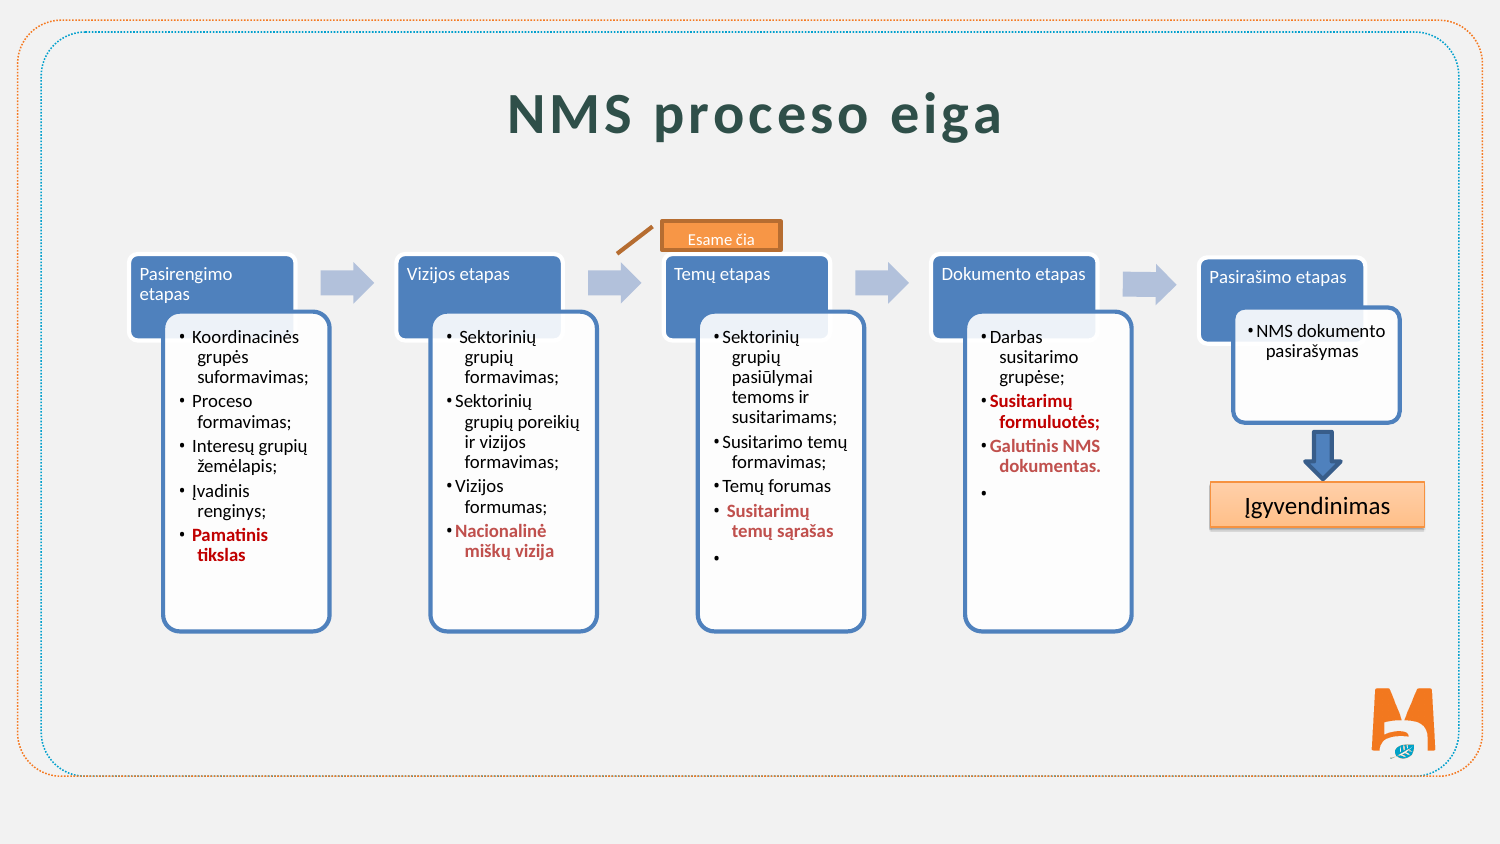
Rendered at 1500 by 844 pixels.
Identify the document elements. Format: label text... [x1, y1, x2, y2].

text_box Esame čia [662, 221, 781, 250]
text_box Vizijos etapas [396, 254, 563, 341]
text_box [1122, 263, 1177, 306]
text_box Temų etapas [663, 254, 831, 341]
text_box [1305, 431, 1341, 480]
text_box NMS proceso eiga [129, 67, 1382, 154]
text_box Koordinacinės grupės suformavimas; Proceso formavimas; Interesų grupių žemėlapis; Įvadinis renginys; Pamatinis tikslas [163, 311, 330, 632]
text_box Dokumento etapas [931, 254, 1098, 341]
text_box NMS dokumento pasirašymas [1233, 307, 1400, 423]
text_box [320, 262, 375, 304]
text_box Sektorinių grupių pasiūlymai temoms ir susitarimams; Susitarimo temų formavimas; Temų forumas Susitarimų temų sąrašas [697, 311, 865, 632]
text_box Sektorinių grupių formavimas; Sektorinių grupių poreikių ir vizijos formavimas; Vizijos formumas; Nacionalinė miškų vizija [430, 311, 597, 632]
text_box Įgyvendinimas [1210, 481, 1425, 528]
text_box [588, 262, 642, 304]
text_box Pasirašimo etapas [1198, 257, 1366, 344]
text_box [855, 262, 909, 304]
text_box Pasirengimo etapas [129, 254, 296, 341]
text_box Darbas susitarimo grupėse; Susitarimų formuluotės; Galutinis NMS dokumentas. [965, 311, 1132, 632]
